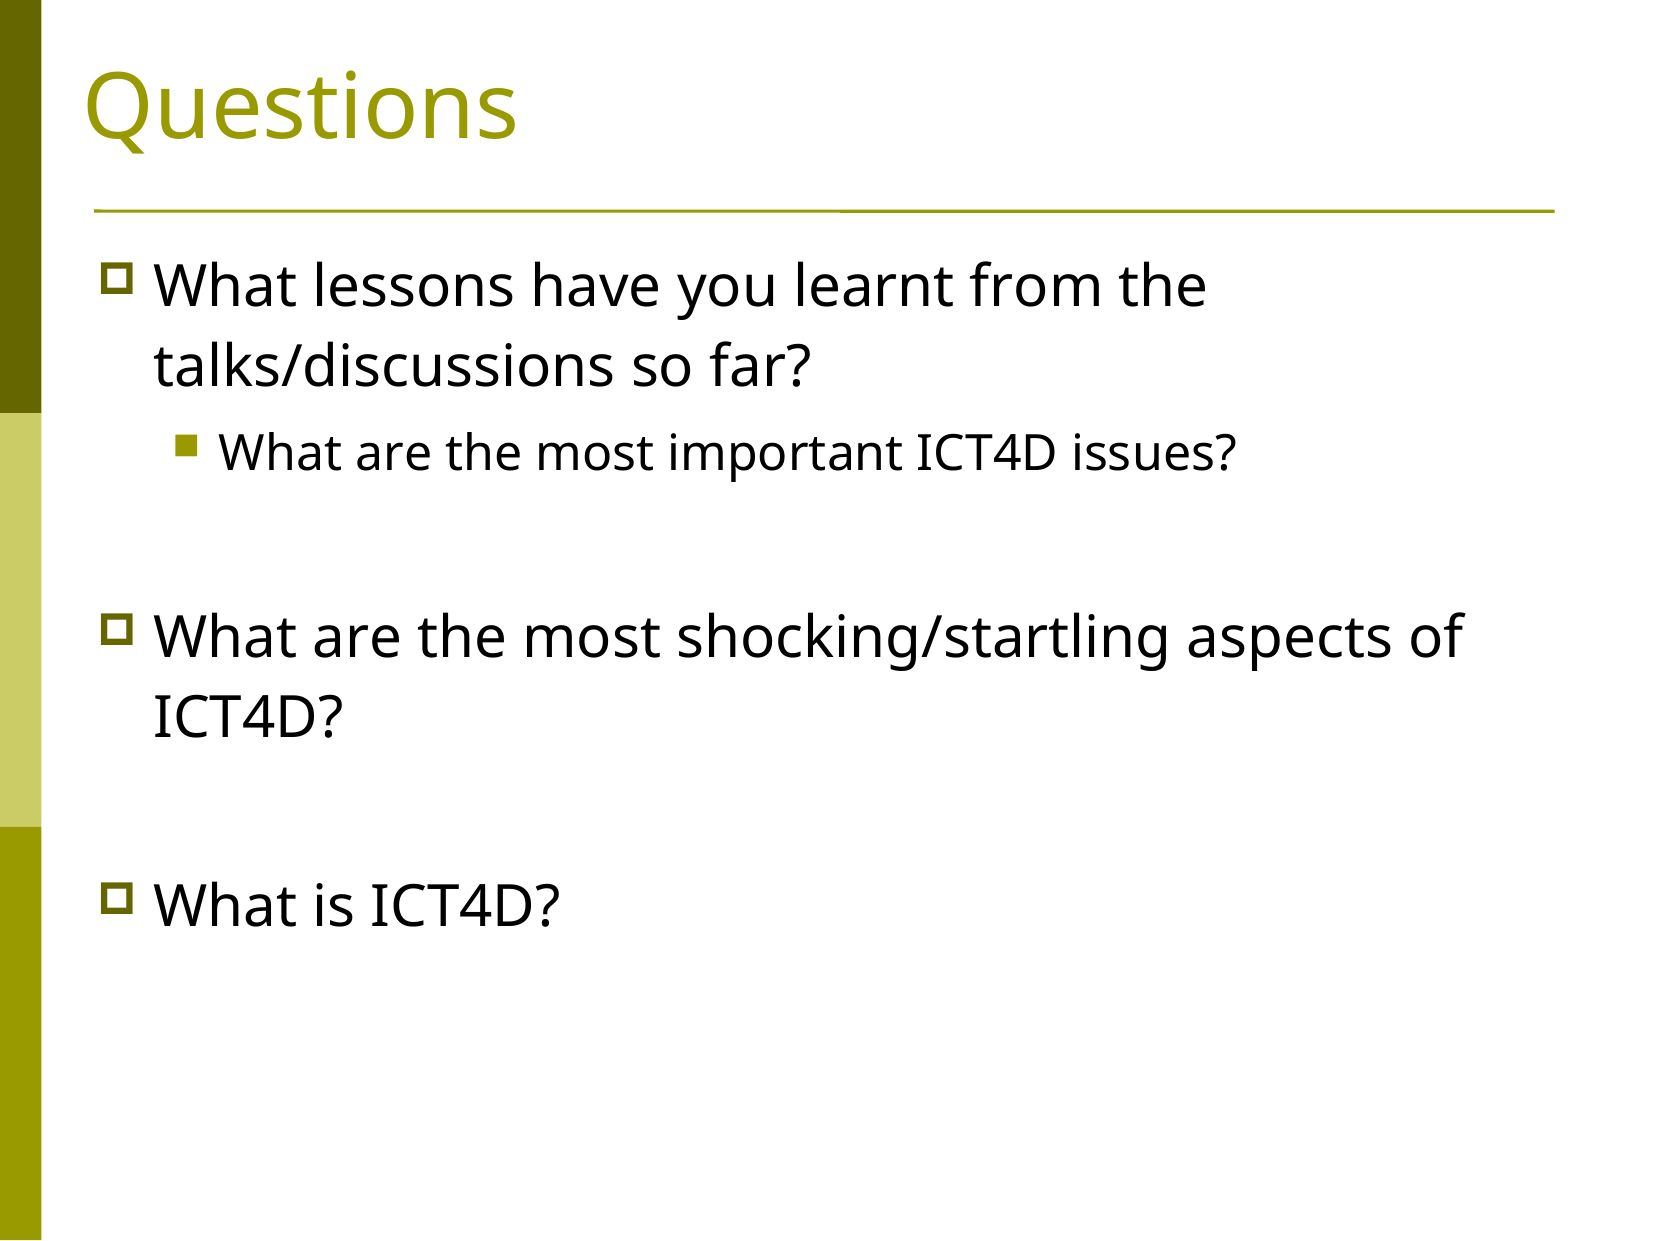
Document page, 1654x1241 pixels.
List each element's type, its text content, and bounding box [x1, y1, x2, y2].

title Questions [82, 36, 1571, 170]
list What lessons have you learnt from the talks/discussions so far? What are the most important ICT4D issues? What are the most shocking/startling aspects of ICT4D? What is ICT4D? [82, 236, 1571, 1109]
